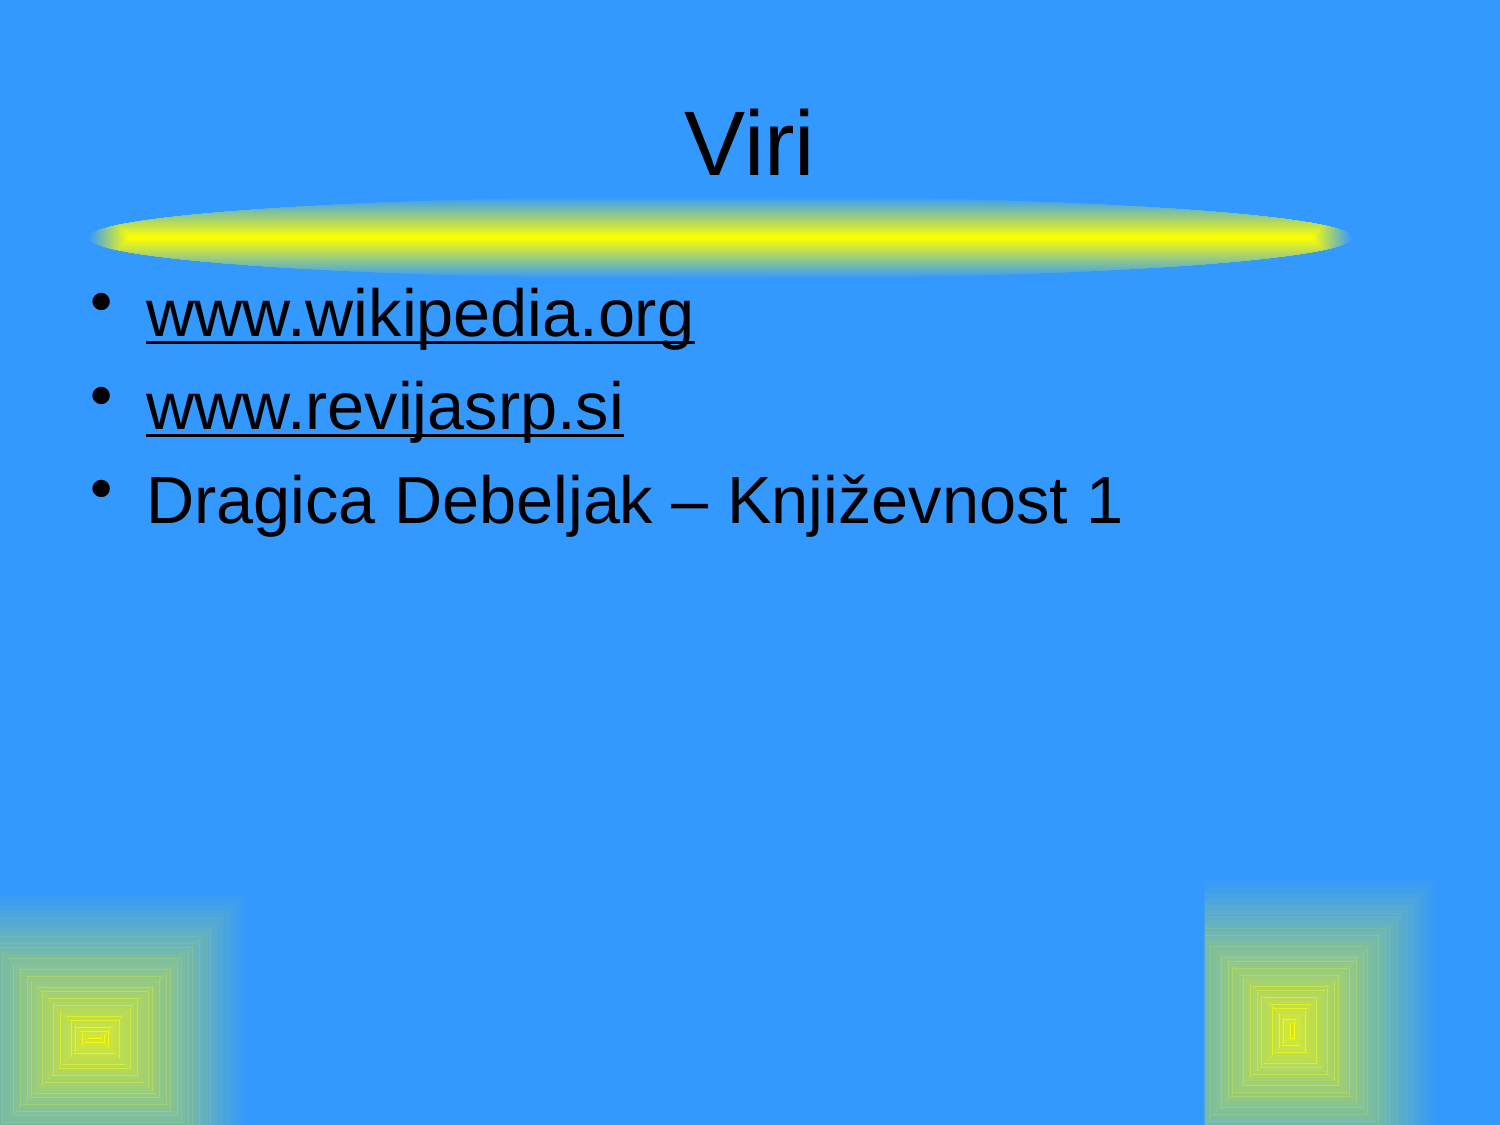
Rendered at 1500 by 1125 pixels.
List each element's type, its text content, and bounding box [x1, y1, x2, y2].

text_box [1204, 818, 1500, 1125]
list www.wikipedia.org www.revijasrp.si Dragica Debeljak – Književnost 1 [75, 262, 1425, 1005]
text_box [0, 829, 307, 1125]
text_box [88, 196, 1353, 279]
title Viri [75, 45, 1425, 233]
